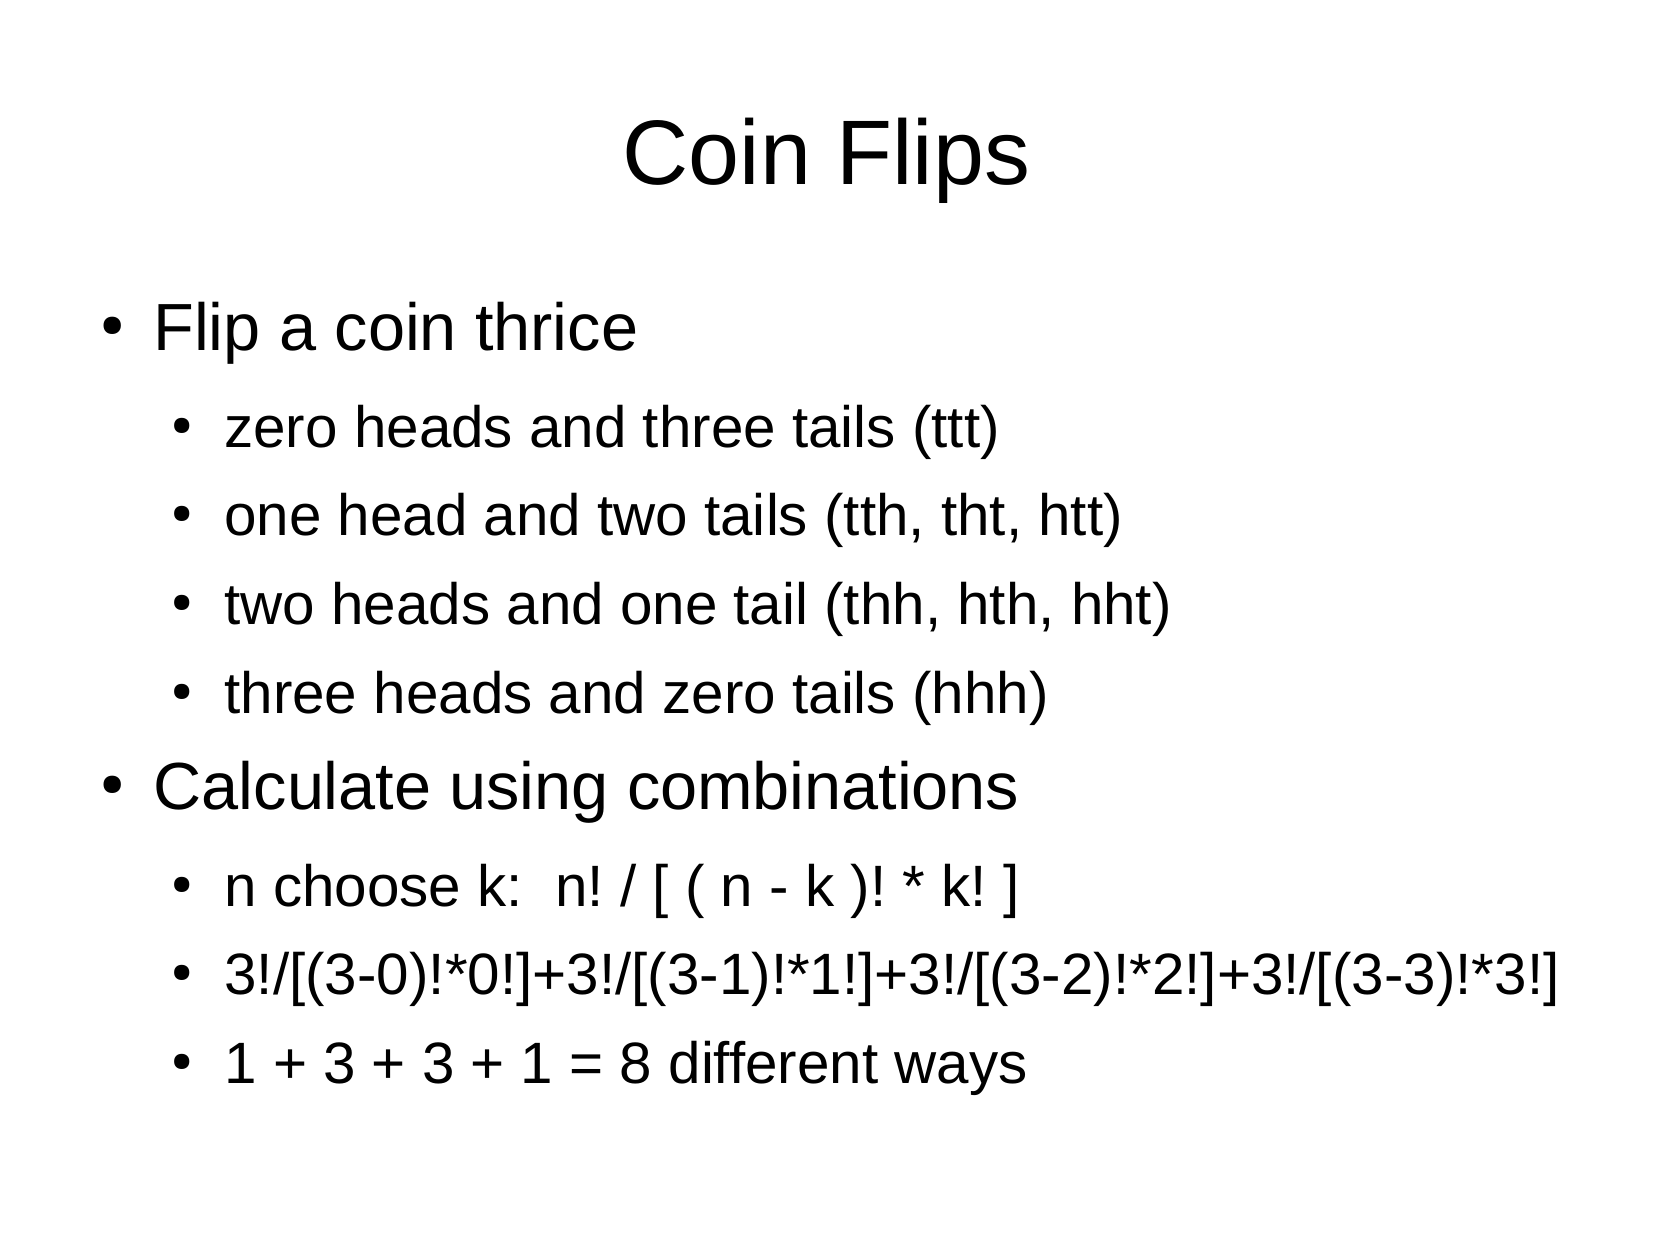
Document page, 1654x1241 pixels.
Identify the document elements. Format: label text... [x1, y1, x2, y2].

list Flip a coin thrice zero heads and three tails (ttt) one head and two tails (tth, tht, htt) two heads and one tail (thh, hth, hht) three heads and zero tails (hhh) Calculate using combinations n choose k: n! / [ ( n - k )! * k! ] 3!/[(3-0)!*0!]+3!/[(3-1)!*1!]+3!/[(3-2)!*2!]+3!/[(3-3)!*3!] 1 + 3 + 3 + 1 = 8 different ways [82, 290, 1571, 1109]
title Coin Flips [82, 49, 1571, 257]
